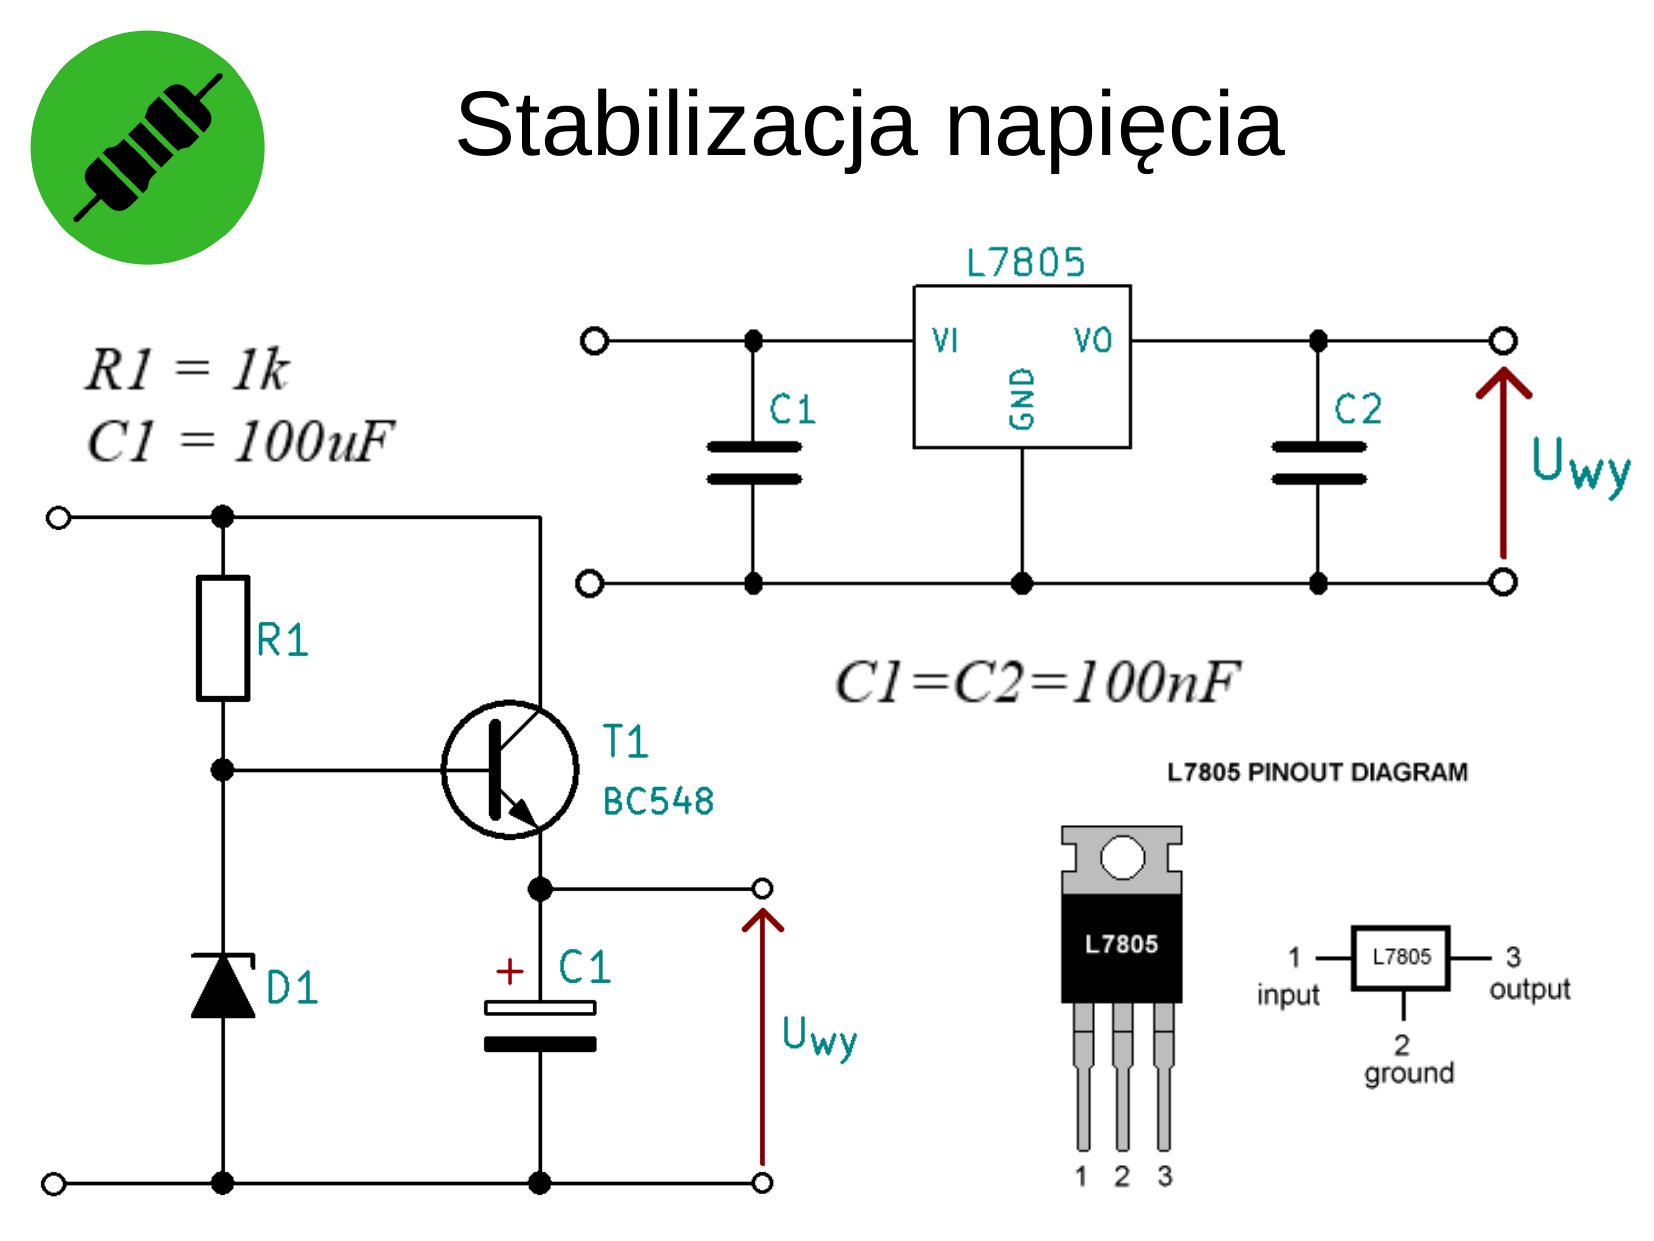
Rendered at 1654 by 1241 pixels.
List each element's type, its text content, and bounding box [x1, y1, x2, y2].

picture [53, 295, 443, 475]
picture [29, 236, 1654, 1223]
picture [29, 29, 266, 266]
title Stabilizacja napięcia [88, 11, 1577, 237]
